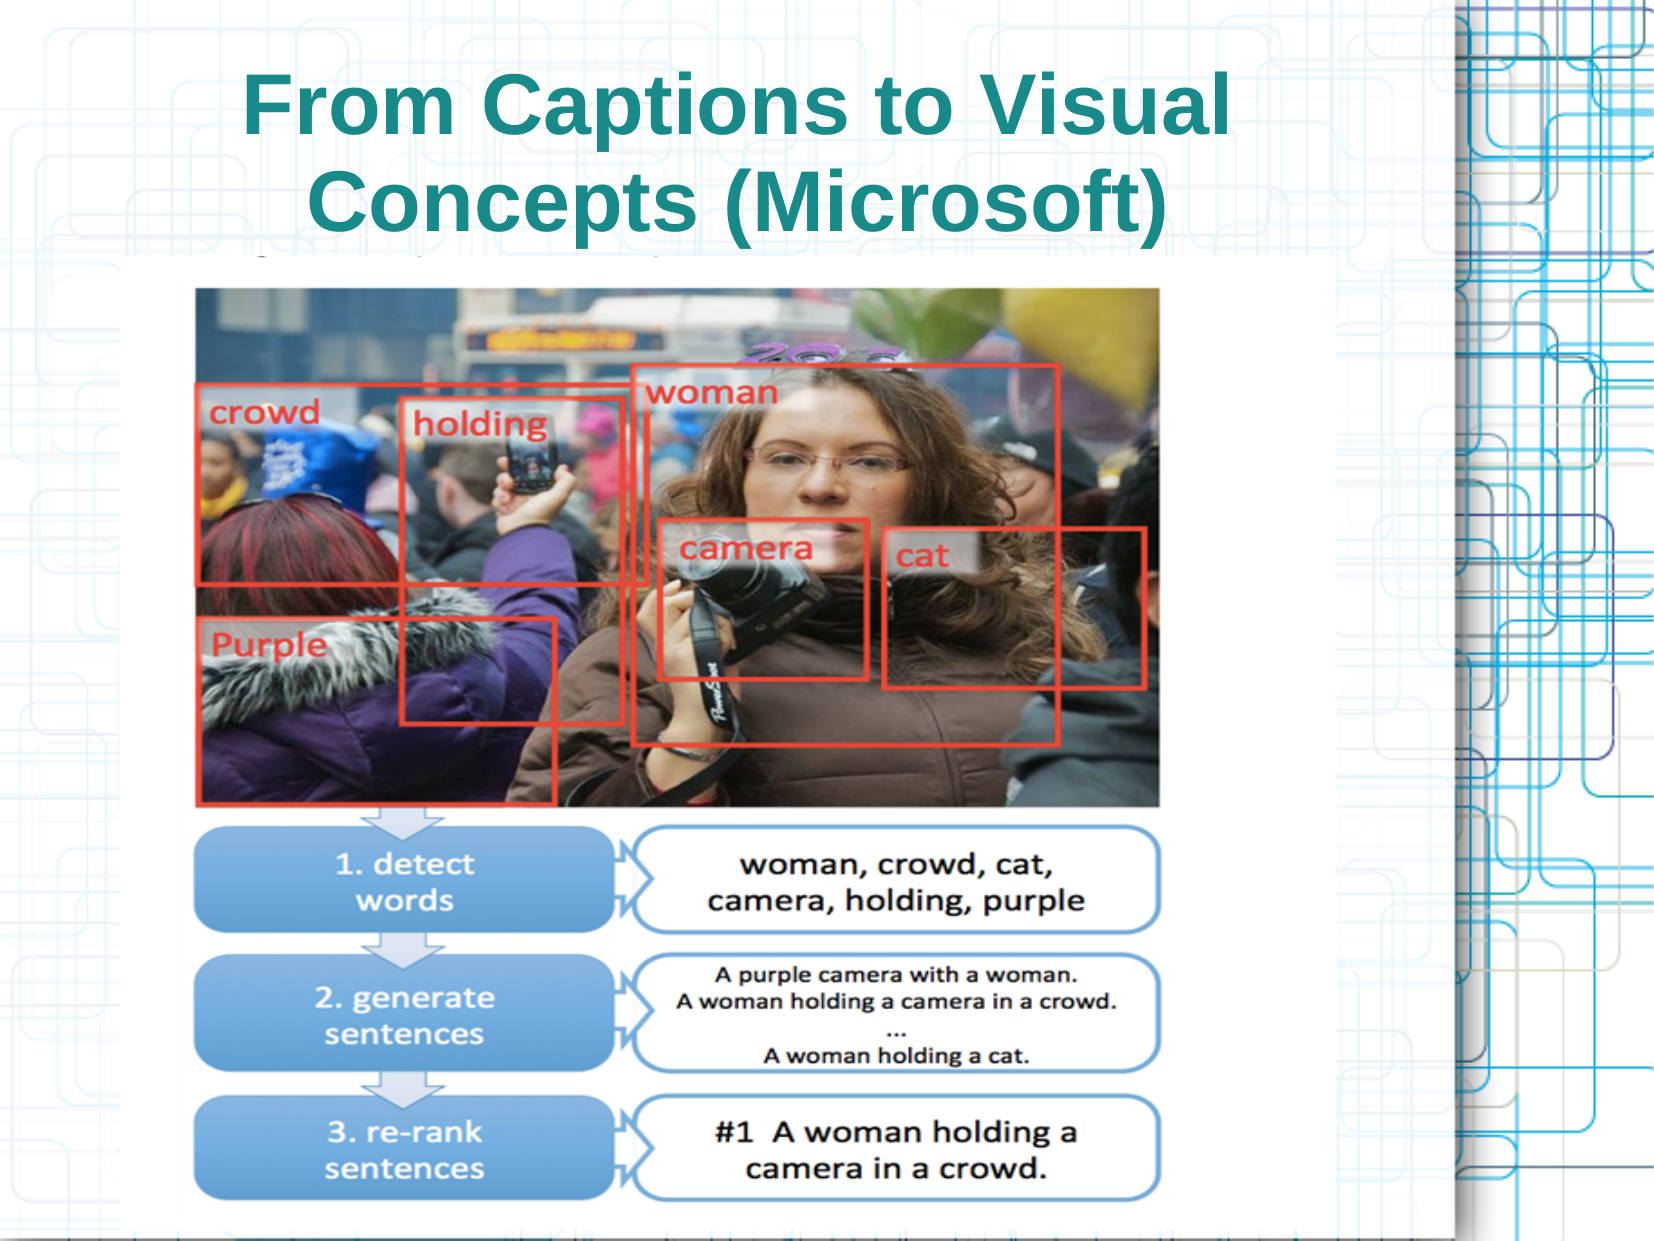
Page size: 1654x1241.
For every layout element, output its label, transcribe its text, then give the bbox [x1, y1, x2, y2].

picture [0, 0, 1654, 1241]
title From Captions to Visual Concepts (Microsoft) [59, 49, 1418, 257]
